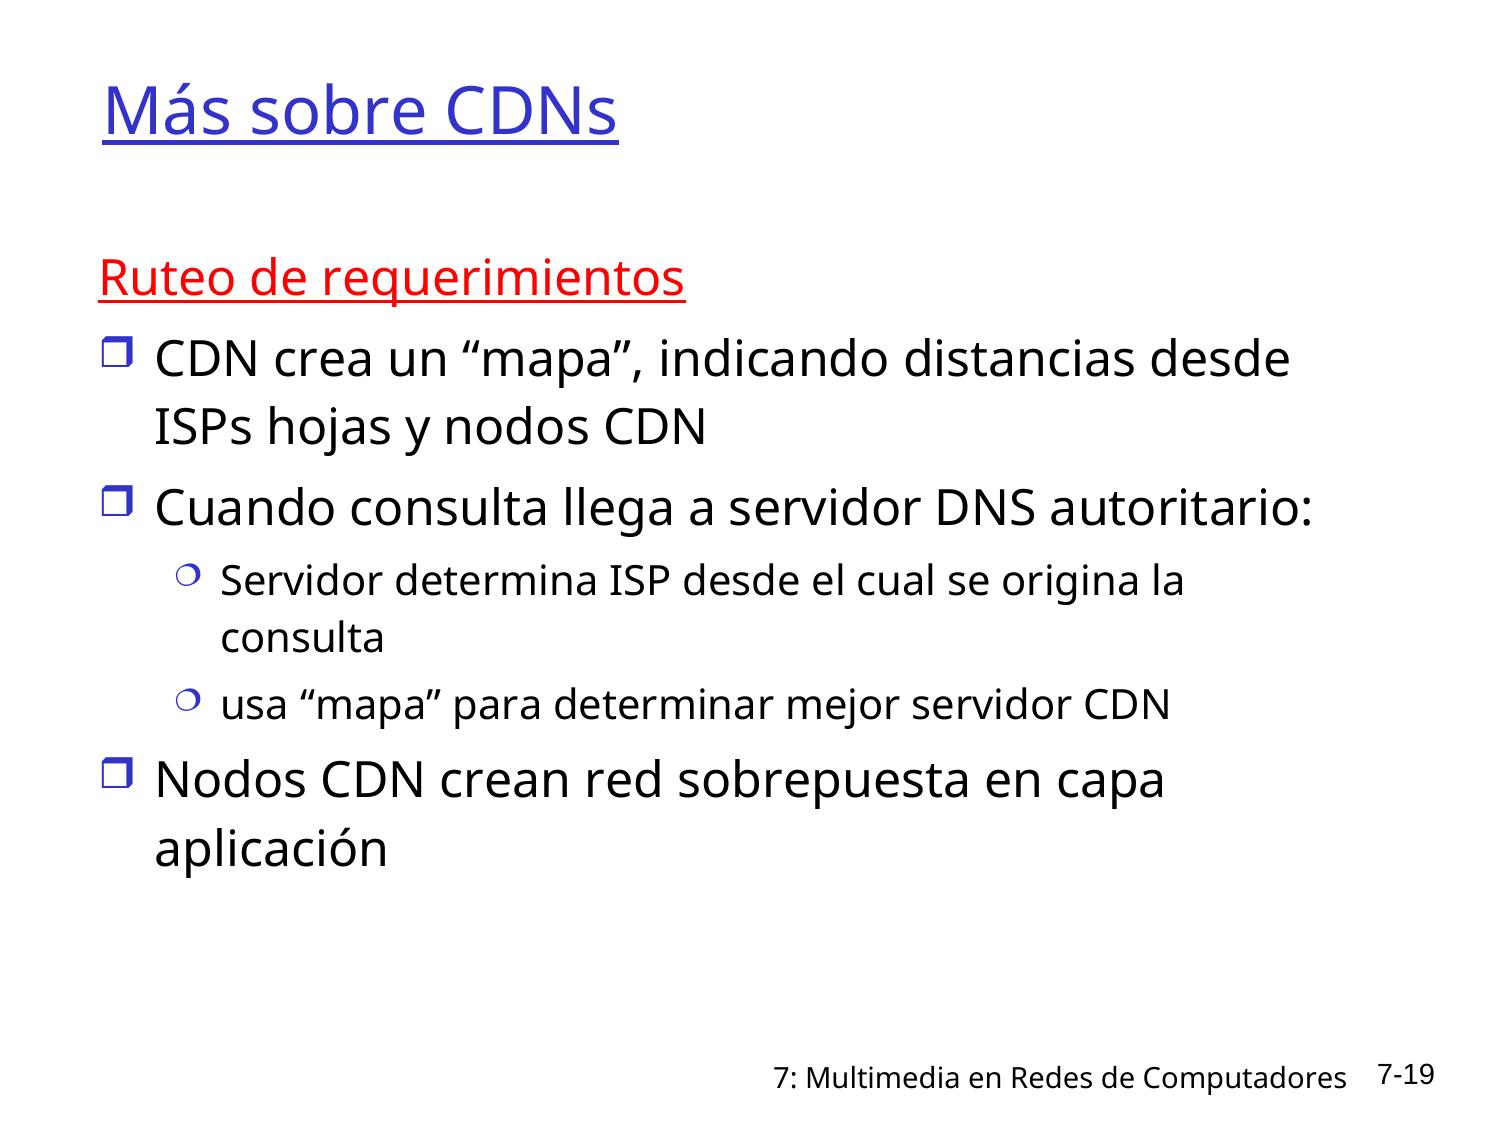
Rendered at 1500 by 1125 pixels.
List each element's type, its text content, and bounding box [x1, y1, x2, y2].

title Más sobre CDNs [87, 37, 1363, 181]
list Ruteo de requerimientos CDN crea un “mapa”, indicando distancias desde ISPs hojas y nodos CDN Cuando consulta llega a servidor DNS autoritario: Servidor determina ISP desde el cual se origina la consulta usa “mapa” para determinar mejor servidor CDN Nodos CDN crean red sobrepuesta en capa aplicación [83, 234, 1371, 998]
